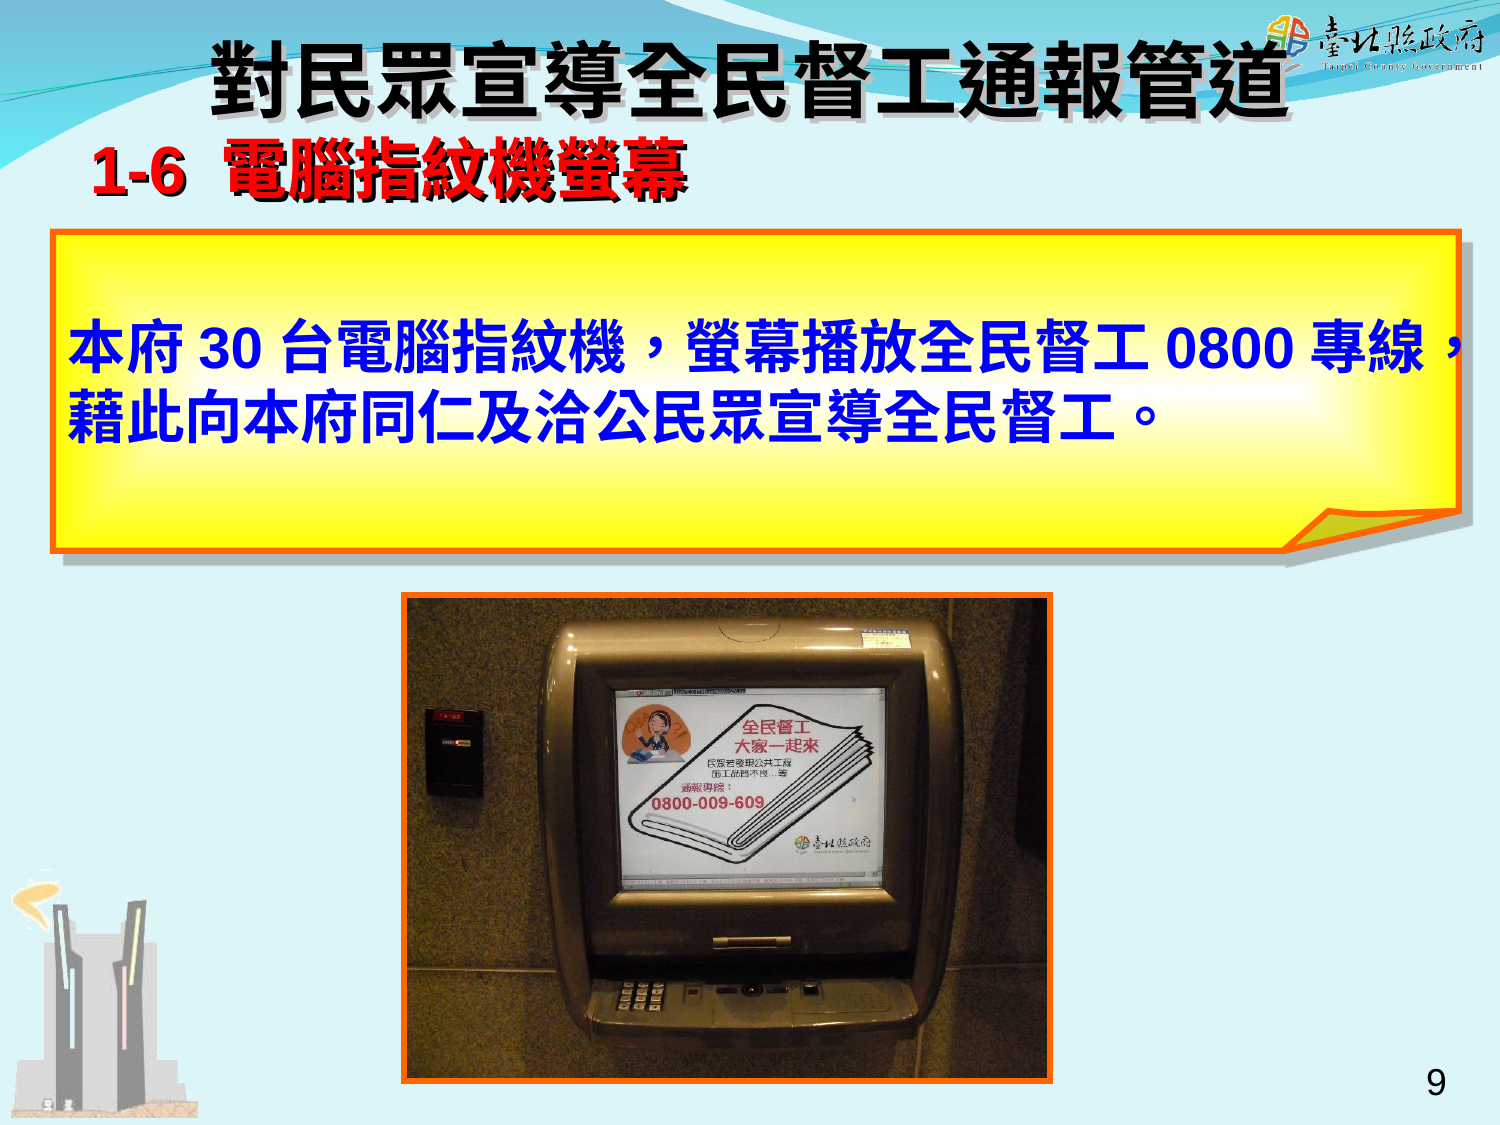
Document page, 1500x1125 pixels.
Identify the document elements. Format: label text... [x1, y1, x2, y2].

picture [11, 869, 198, 1118]
picture [407, 597, 1048, 1079]
title 對民眾宣導全民督工通報管道 [75, 19, 1426, 113]
list 1-6 電腦指紋機螢幕 [75, 113, 1426, 220]
text_box 本府30台電腦指紋機，螢幕播放全民督工0800專線，藉此向本府同仁及洽公民眾宣導全民督工。 [53, 231, 1459, 551]
picture [0, 0, 1500, 102]
